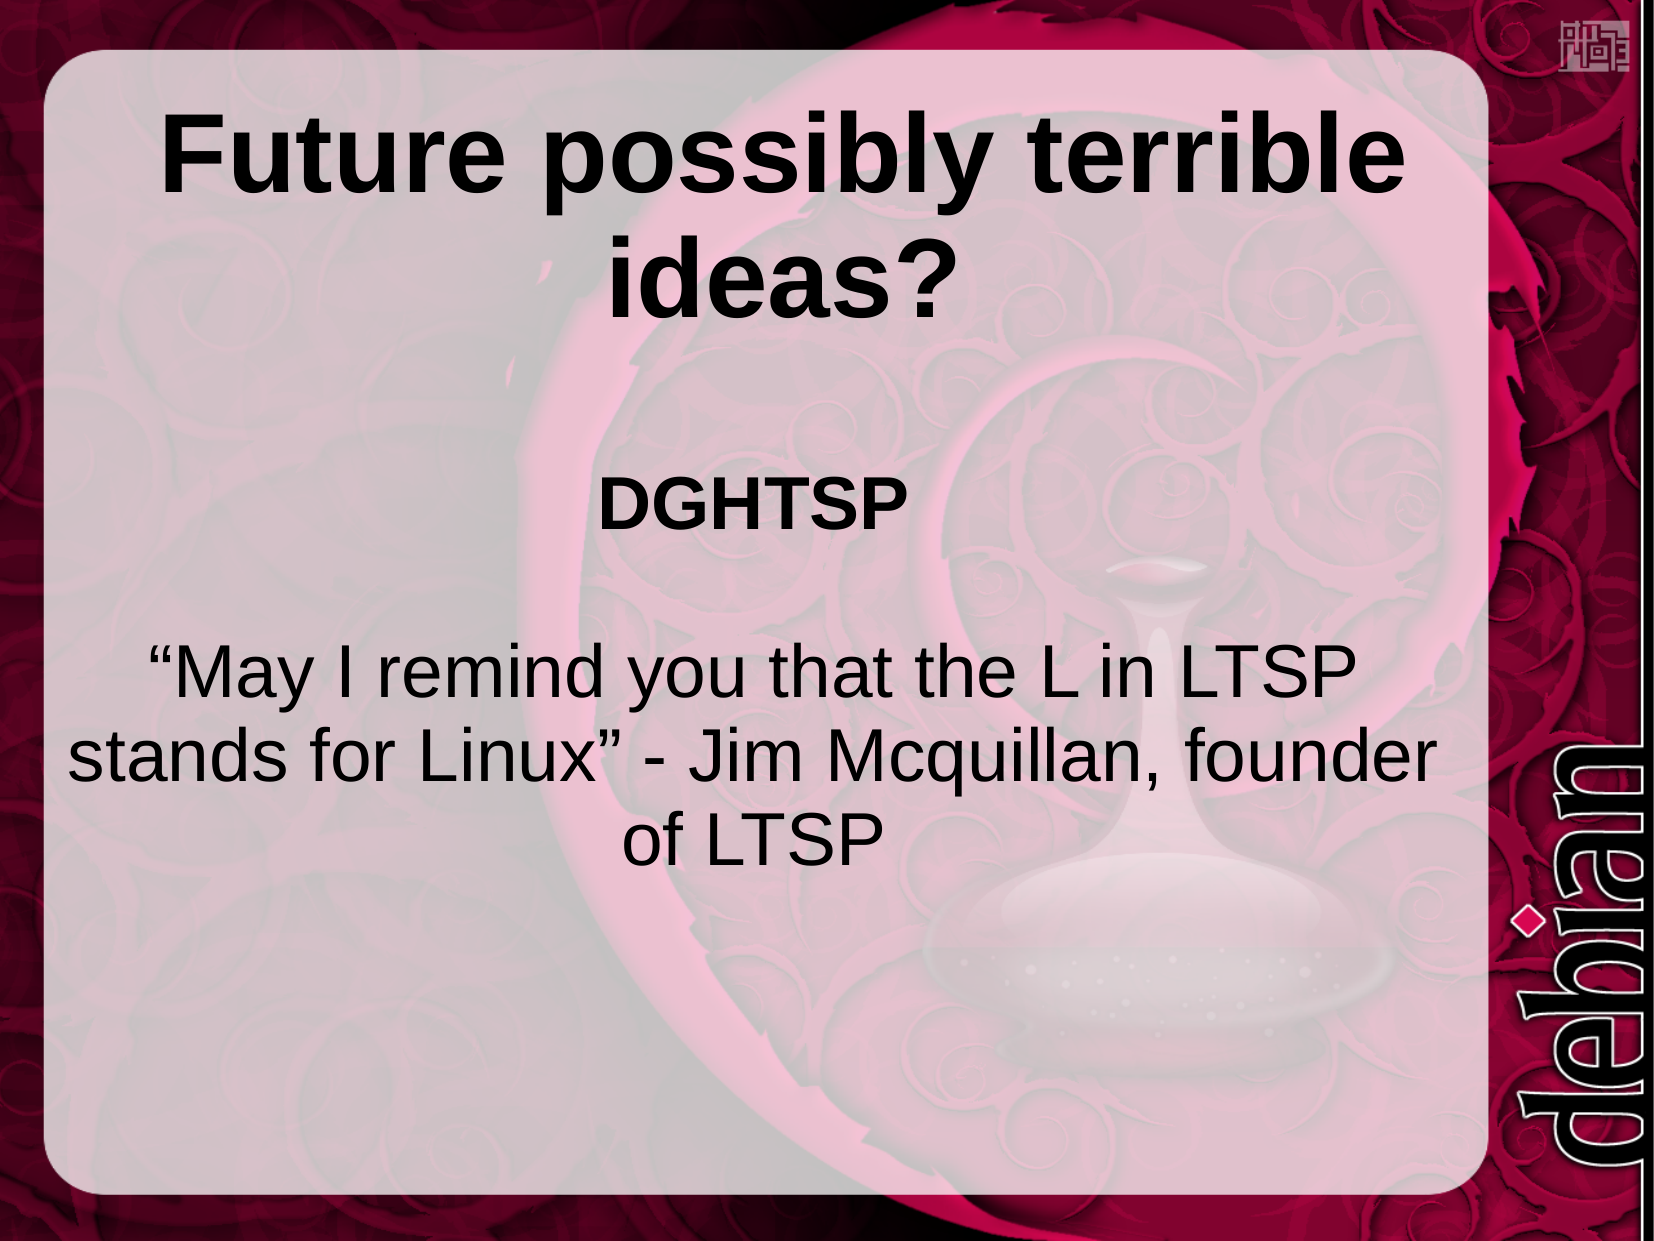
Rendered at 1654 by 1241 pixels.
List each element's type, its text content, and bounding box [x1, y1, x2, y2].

subtitle DGHTSP “May I remind you that the L in LTSP stands for Linux” - Jim Mcquillan, founder of LTSP [45, 344, 1463, 915]
title Future possibly terrible ideas? [75, 71, 1493, 362]
picture [0, 0, 1654, 1241]
